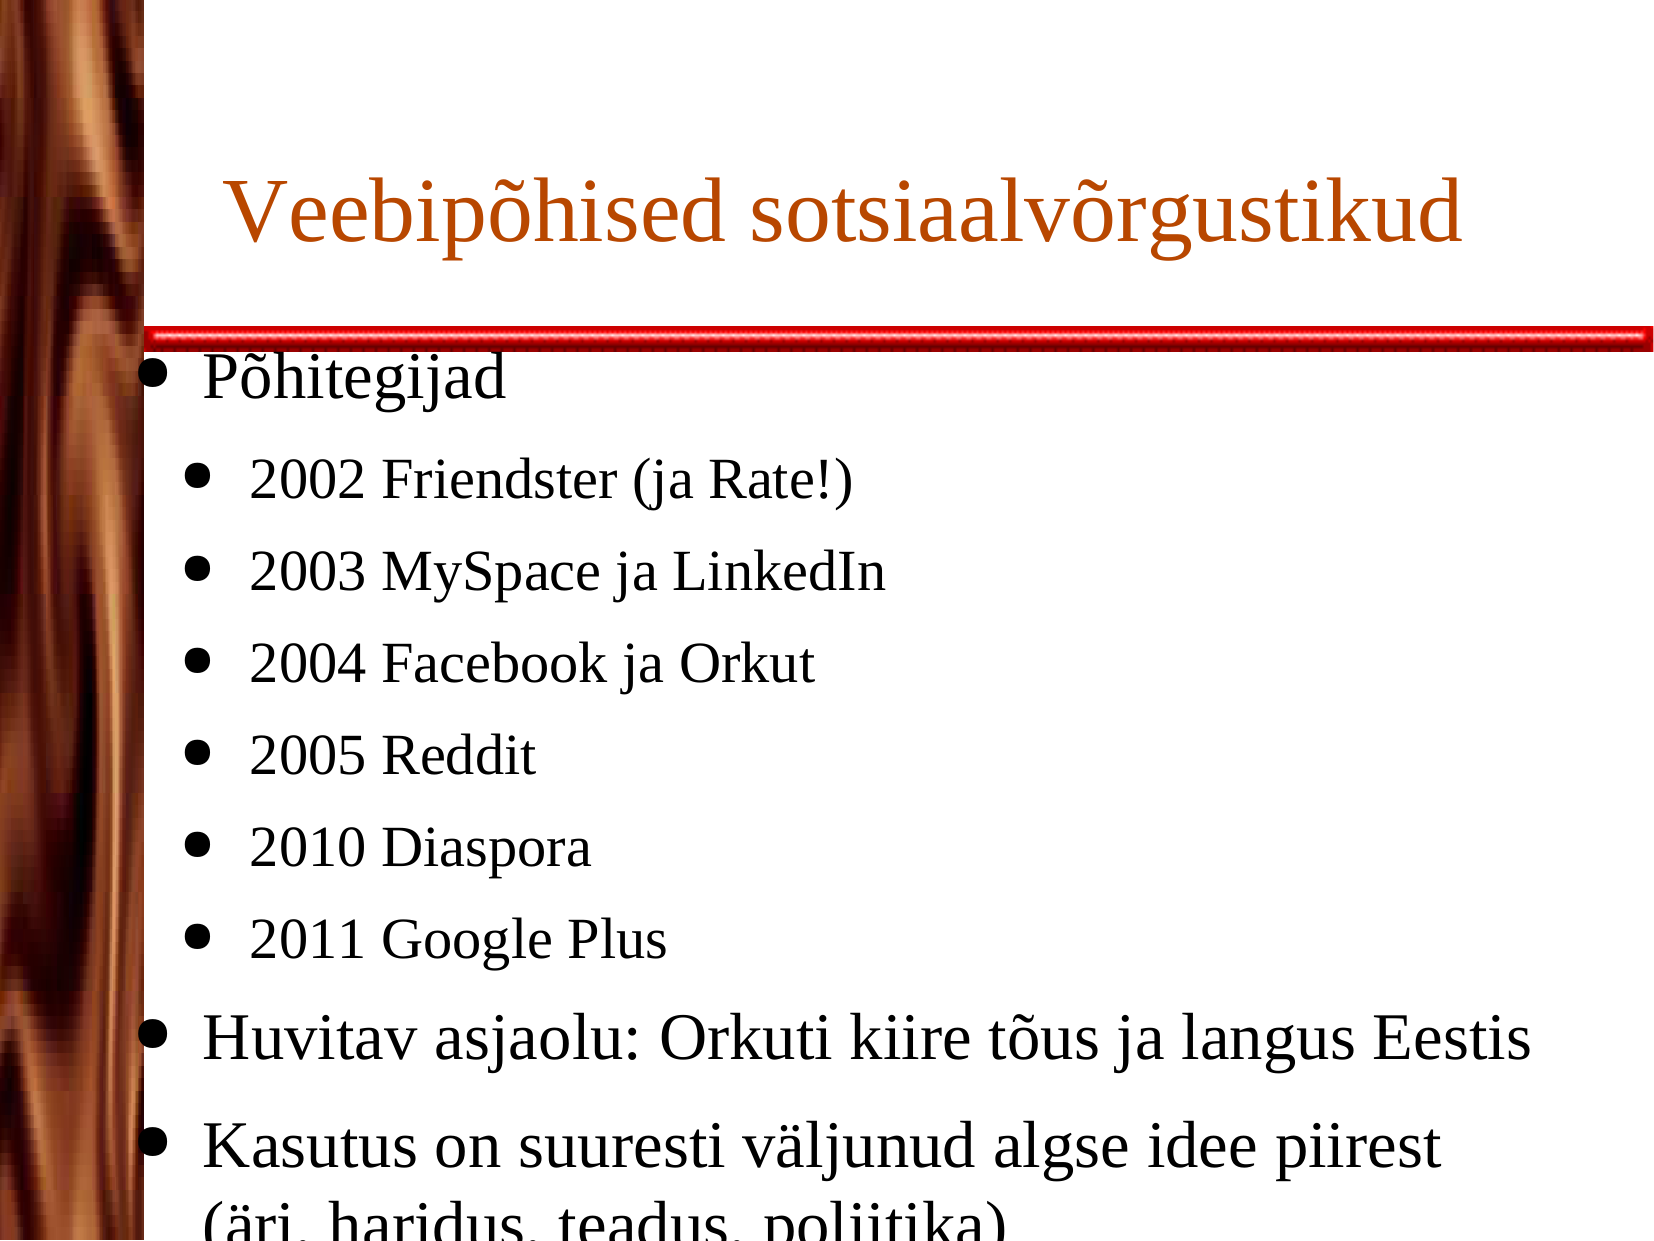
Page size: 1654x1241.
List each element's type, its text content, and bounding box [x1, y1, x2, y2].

list Põhitegijad 2002 Friendster (ja Rate!) 2003 MySpace ja LinkedIn 2004 Facebook ja Orkut 2005 Reddit 2010 Diaspora 2011 Google Plus Huvitav asjaolu: Orkuti kiire tõus ja langus Eestis Kasutus on suuresti väljunud algse idee piirest (äri, haridus, teadus, poliitika) [121, 332, 1546, 1241]
picture [0, 0, 1654, 1240]
title Veebipõhised sotsiaalvõrgustikud [121, 100, 1533, 312]
